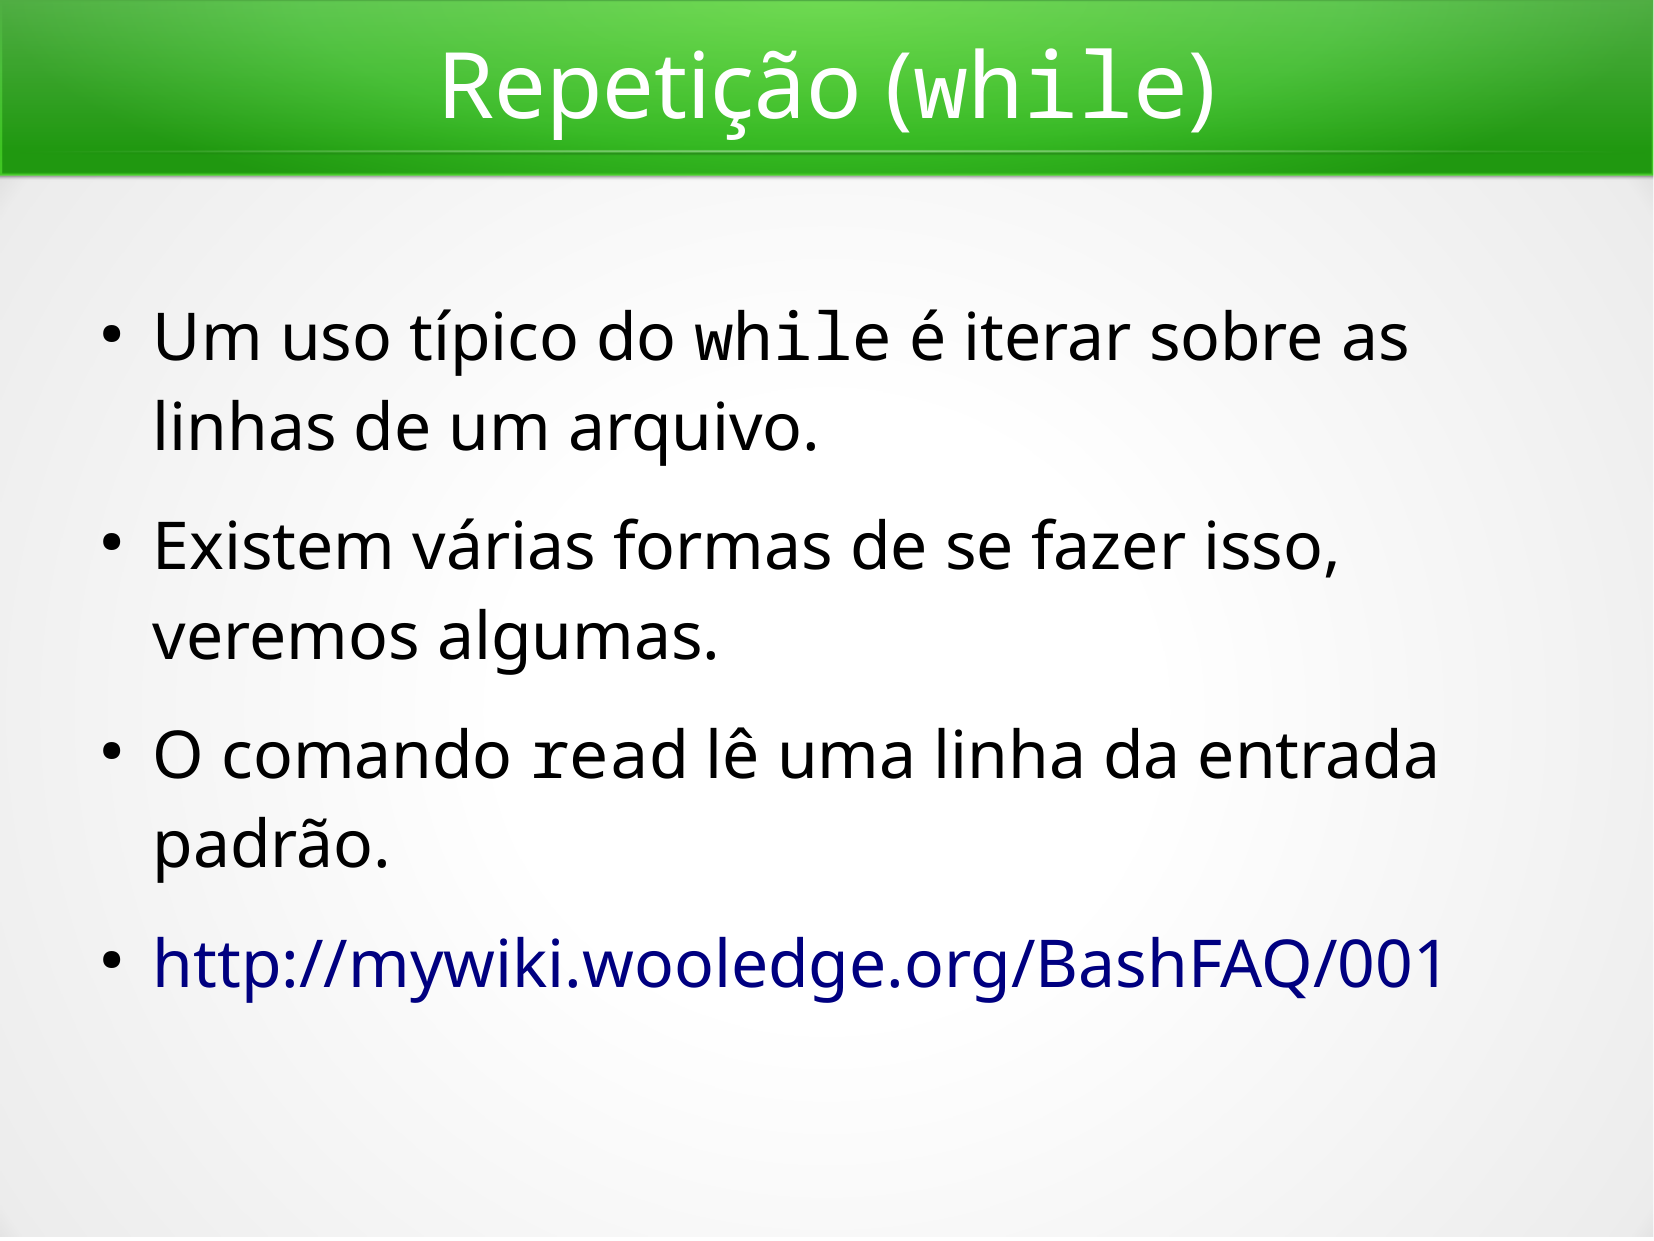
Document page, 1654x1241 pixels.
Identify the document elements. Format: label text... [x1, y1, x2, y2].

picture [0, 0, 1654, 1237]
title Repetição (while) [82, 11, 1571, 154]
list Um uso típico do while é iterar sobre as linhas de um arquivo. Existem várias formas de se fazer isso, veremos algumas. O comando read lê uma linha da entrada padrão. http://mywiki.wooledge.org/BashFAQ/001 [82, 290, 1571, 1010]
